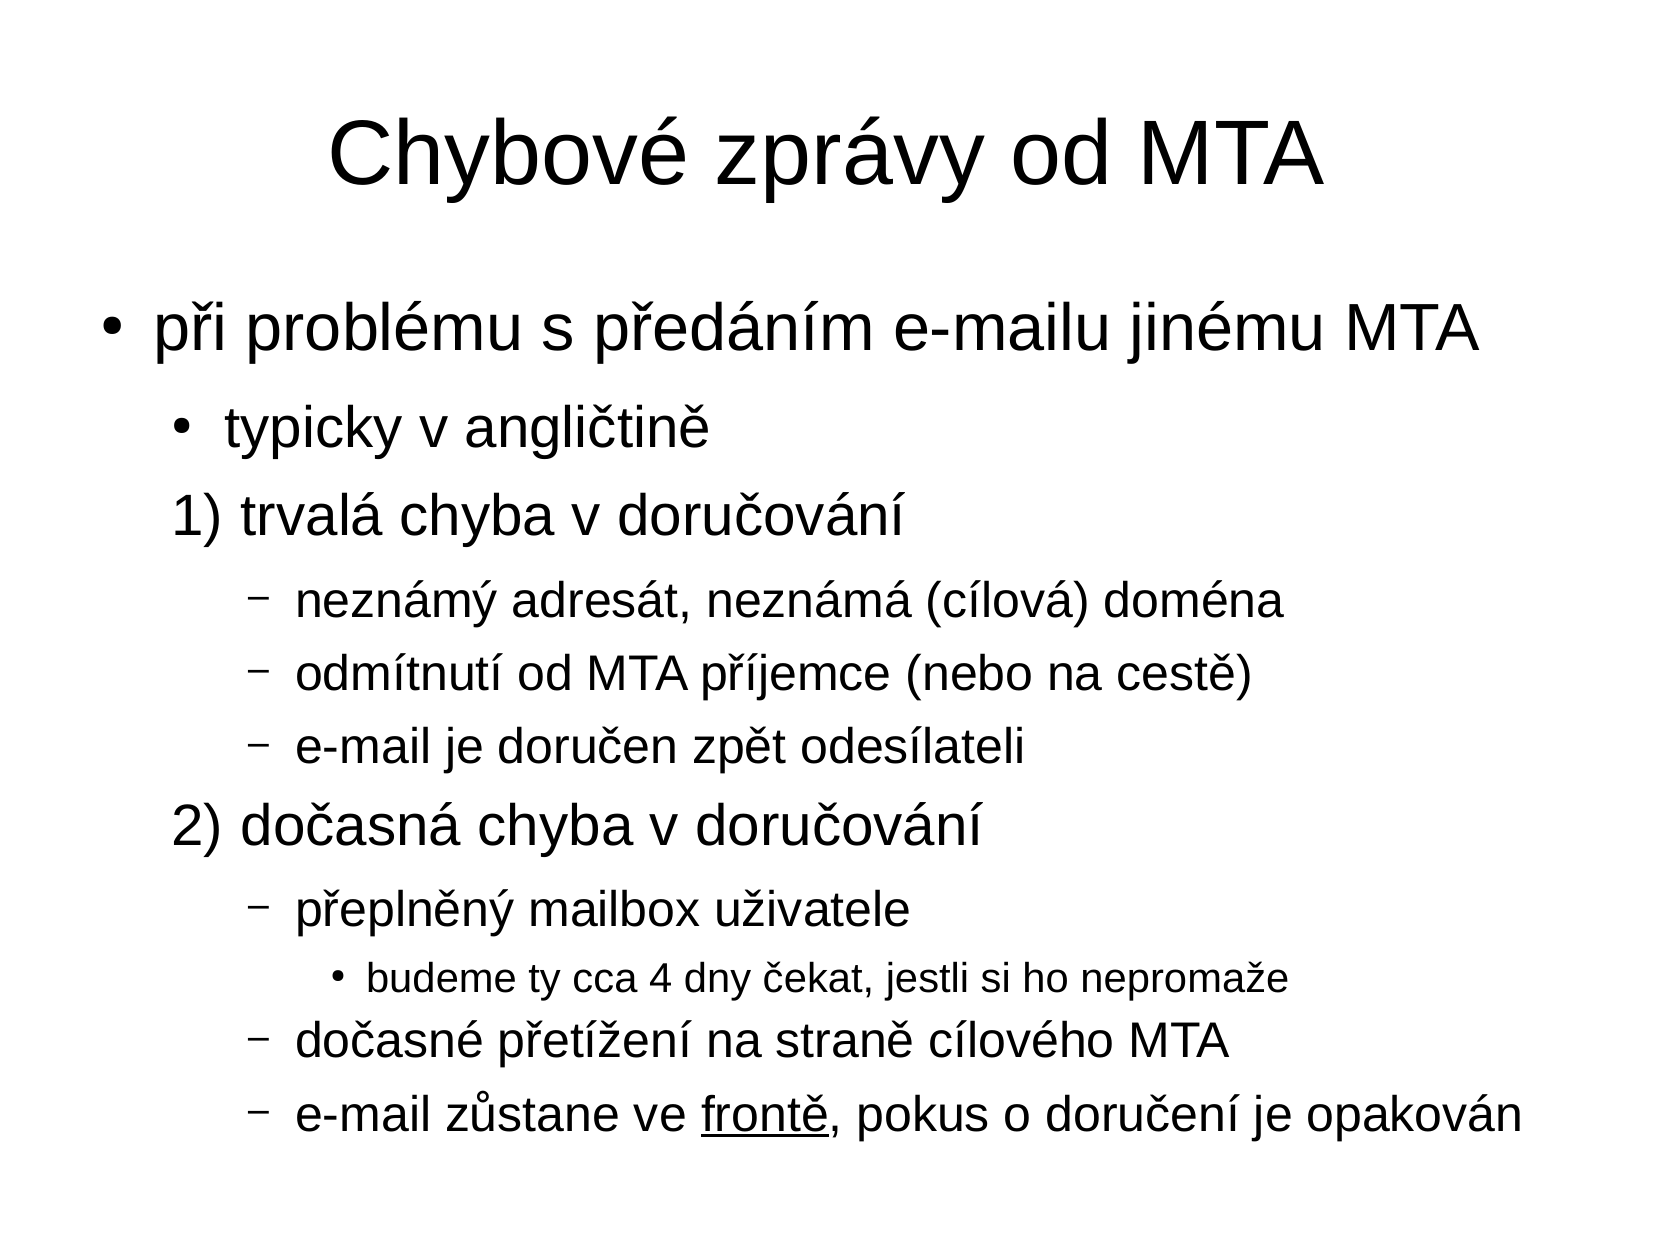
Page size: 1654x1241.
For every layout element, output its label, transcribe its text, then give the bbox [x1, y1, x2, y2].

title Chybové zprávy od MTA [82, 49, 1571, 257]
list při problému s předáním e-mailu jinému MTA typicky v angličtině trvalá chyba v doručování neznámý adresát, neznámá (cílová) doména odmítnutí od MTA příjemce (nebo na cestě) e-mail je doručen zpět odesílateli dočasná chyba v doručování přeplněný mailbox uživatele budeme ty cca 4 dny čekat, jestli si ho nepromaže dočasné přetížení na straně cílového MTA e-mail zůstane ve frontě, pokus o doručení je opakován [82, 290, 1571, 1142]
